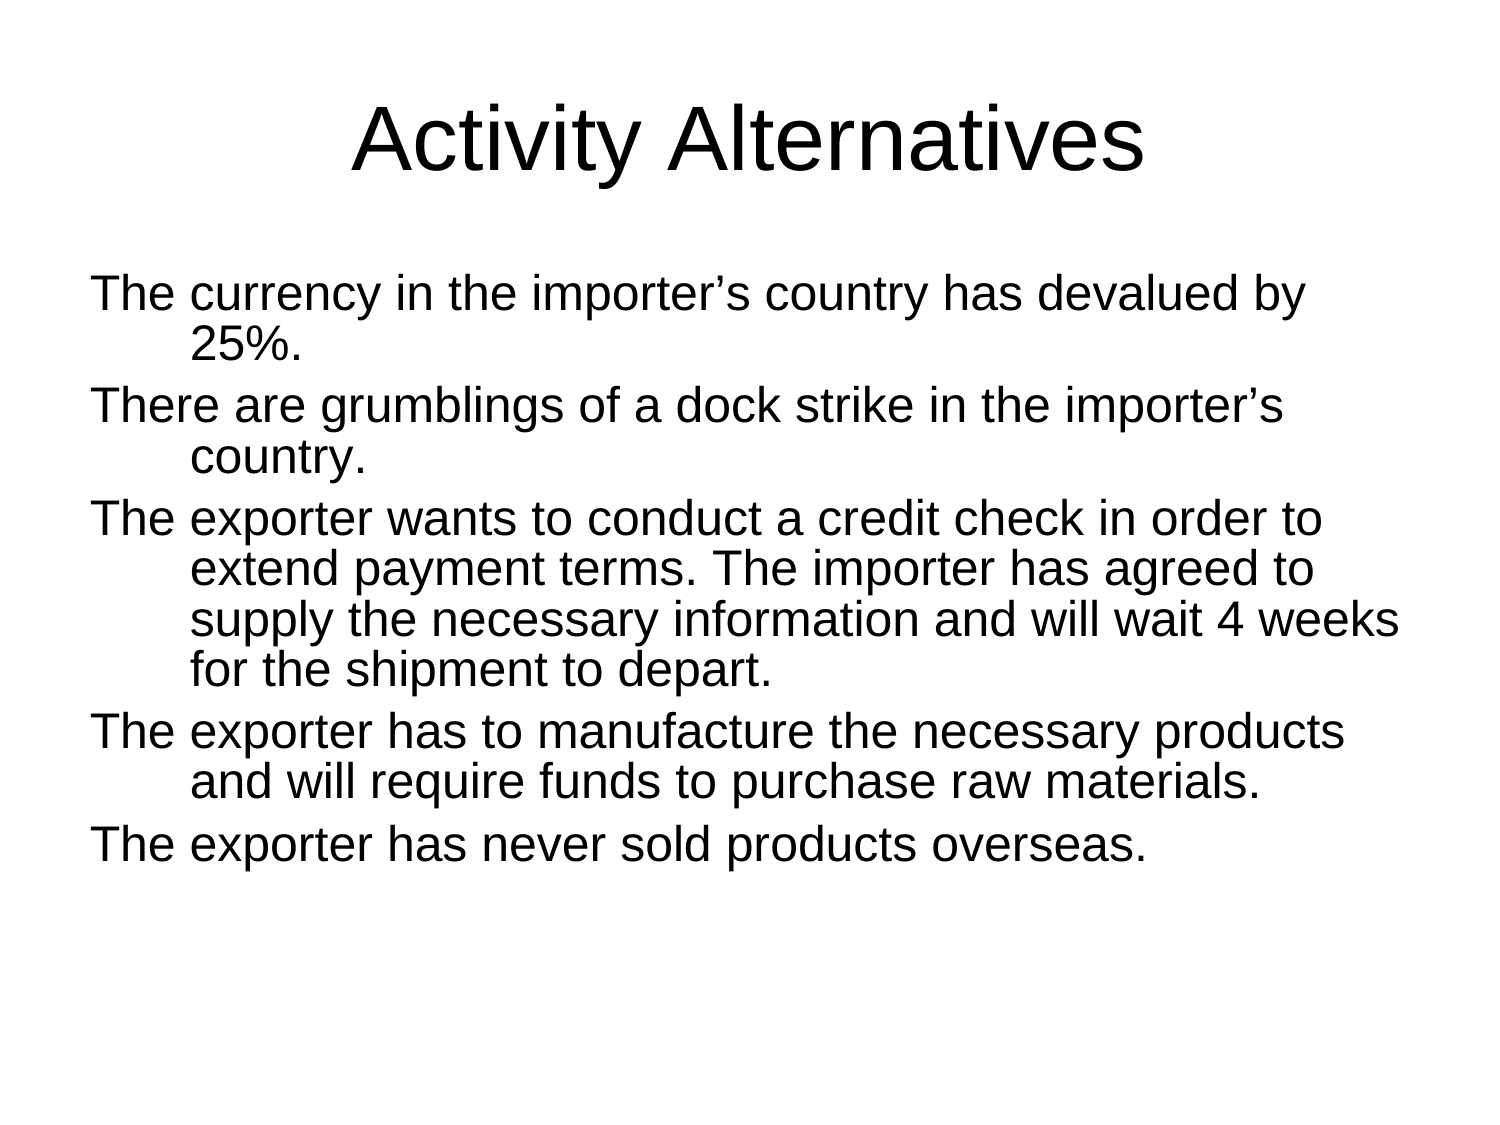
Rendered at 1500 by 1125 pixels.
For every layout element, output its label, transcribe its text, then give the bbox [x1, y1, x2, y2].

list The currency in the importer’s country has devalued by 25%. There are grumblings of a dock strike in the importer’s country. The exporter wants to conduct a credit check in order to extend payment terms. The importer has agreed to supply the necessary information and will wait 4 weeks for the shipment to depart. The exporter has to manufacture the necessary products and will require funds to purchase raw materials. The exporter has never sold products overseas. [75, 262, 1426, 1088]
title Activity Alternatives [75, 45, 1426, 233]
